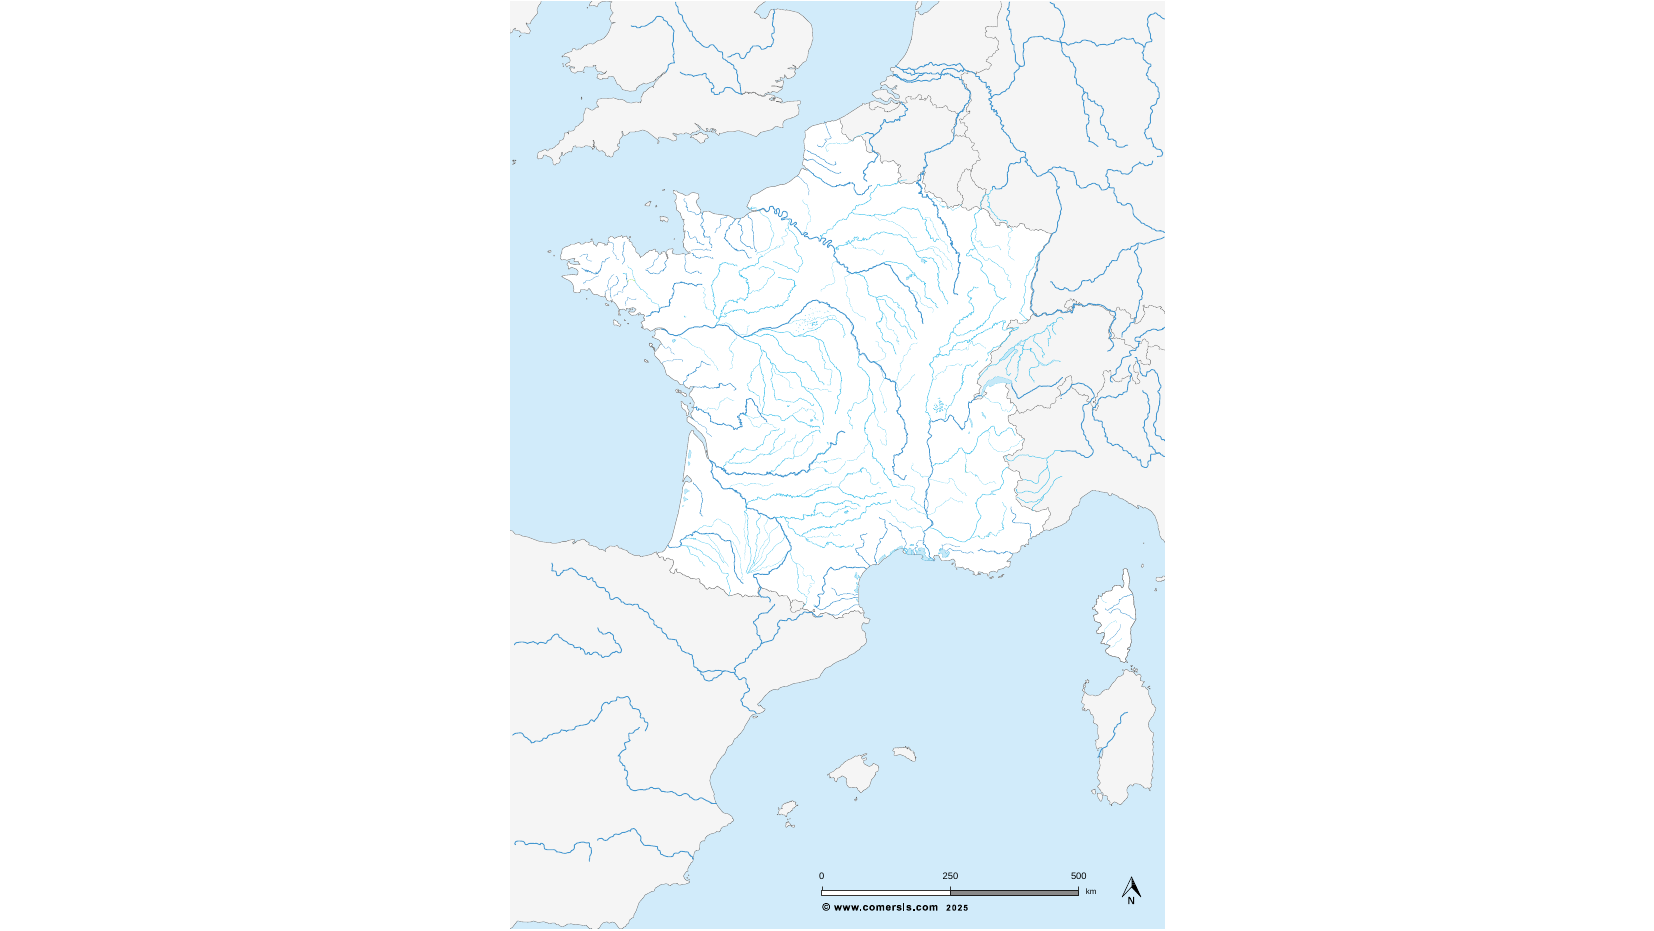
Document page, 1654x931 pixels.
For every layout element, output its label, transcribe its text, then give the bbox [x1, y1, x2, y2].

text_box 500 [1070, 871, 1087, 882]
text_box 0 [819, 871, 825, 882]
text_box [510, 1, 1165, 929]
text_box 250 [942, 871, 959, 882]
text_box km [1085, 887, 1097, 897]
